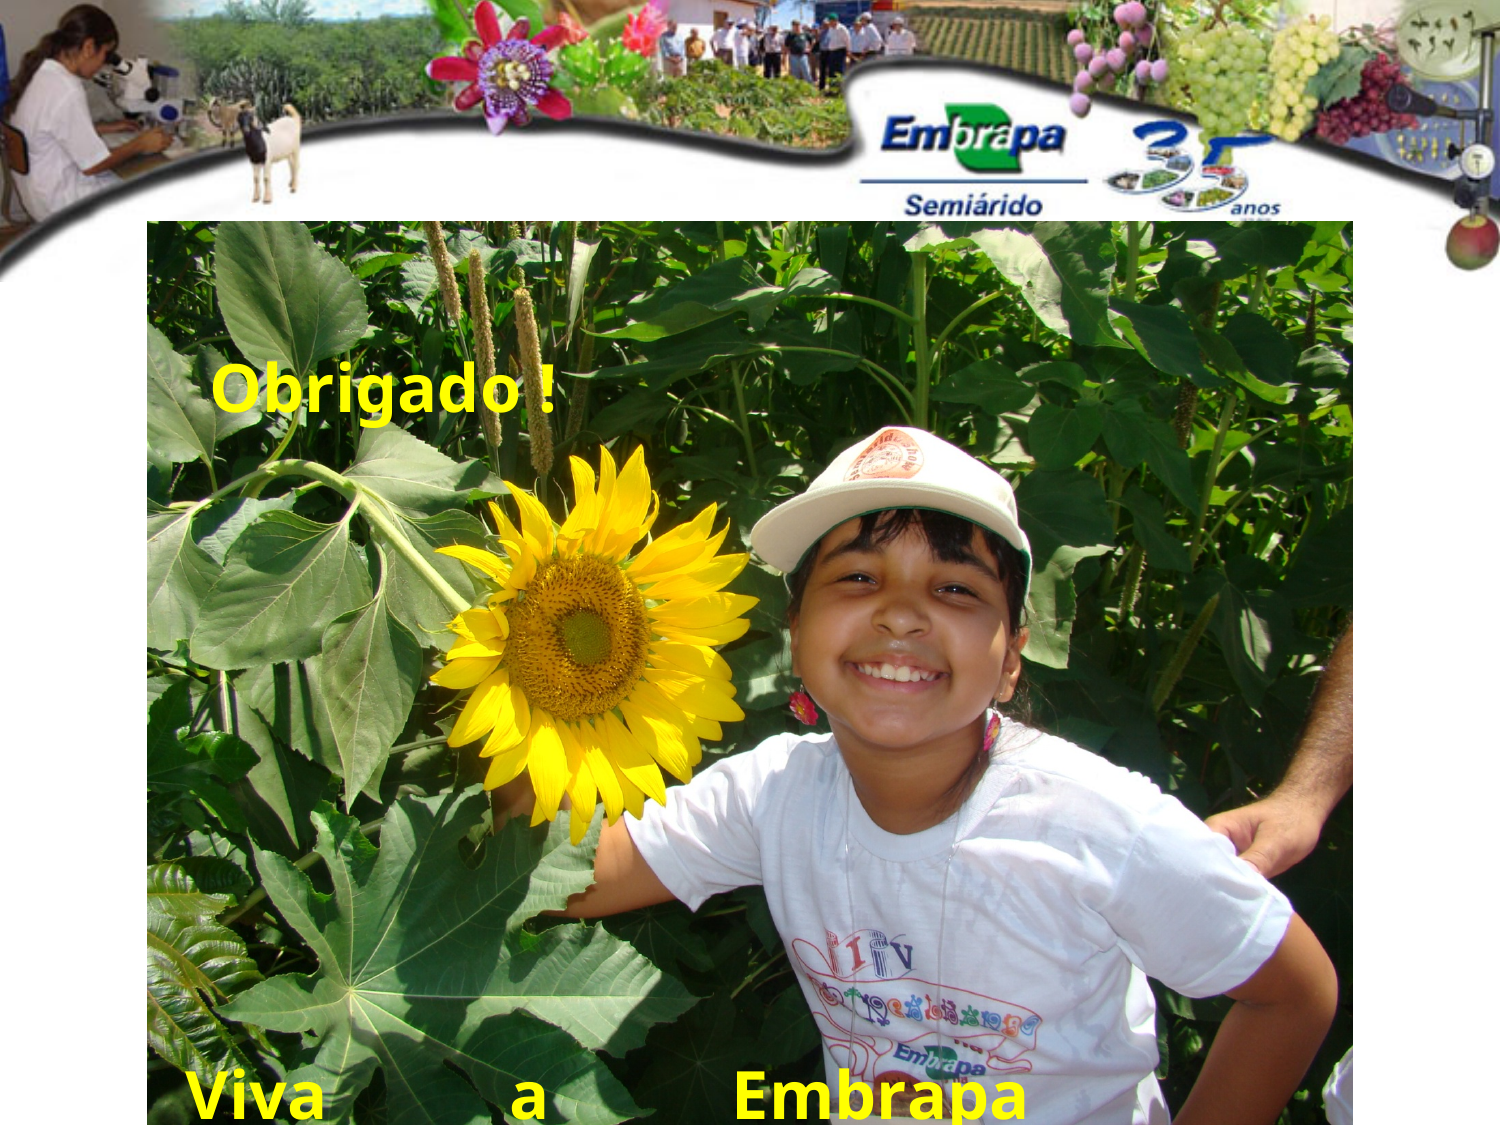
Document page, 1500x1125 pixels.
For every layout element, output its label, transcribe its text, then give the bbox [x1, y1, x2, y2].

text_box Obrigado ! [194, 337, 617, 434]
picture [0, 0, 1500, 1125]
text_box Viva a Embrapa Semiárido! [171, 1045, 1046, 1125]
